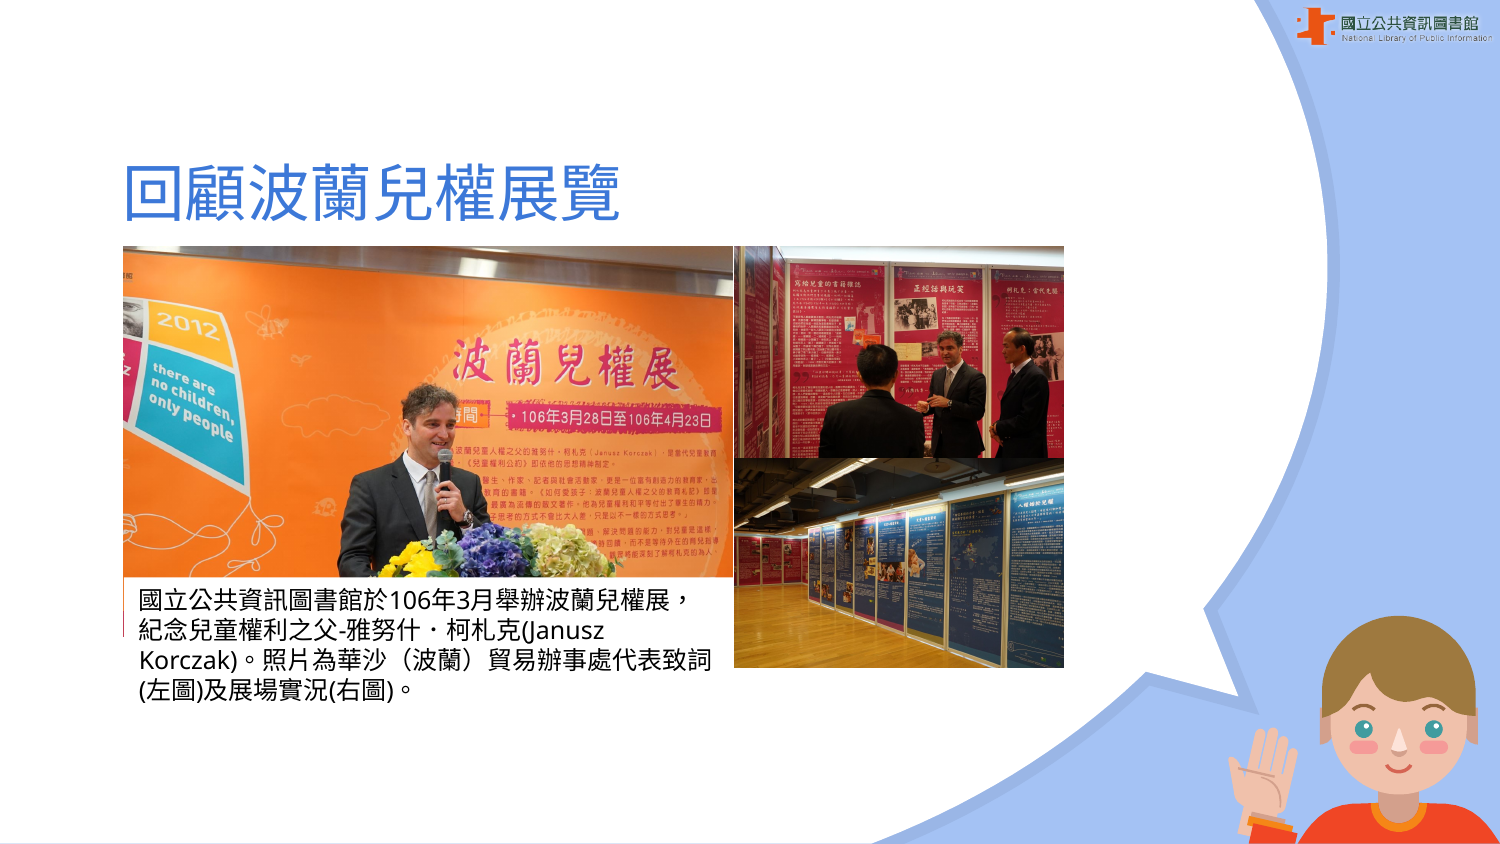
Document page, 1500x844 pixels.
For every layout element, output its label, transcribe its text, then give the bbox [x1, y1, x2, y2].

text_box [1297, 615, 1500, 844]
picture [734, 246, 1064, 668]
picture [123, 246, 733, 577]
title 回顧波蘭兒權展覽 [107, 121, 1087, 244]
picture [1287, 0, 1500, 52]
text_box [1228, 727, 1298, 844]
text_box 國立公共資訊圖書館於106年3月舉辦波蘭兒權展，紀念兒童權利之父-雅努什．柯札克(Janusz Korczak)。照片為華沙（波蘭）貿易辦事處代表致詞(左圖)及展場實況(右圖)。 [123, 577, 735, 712]
